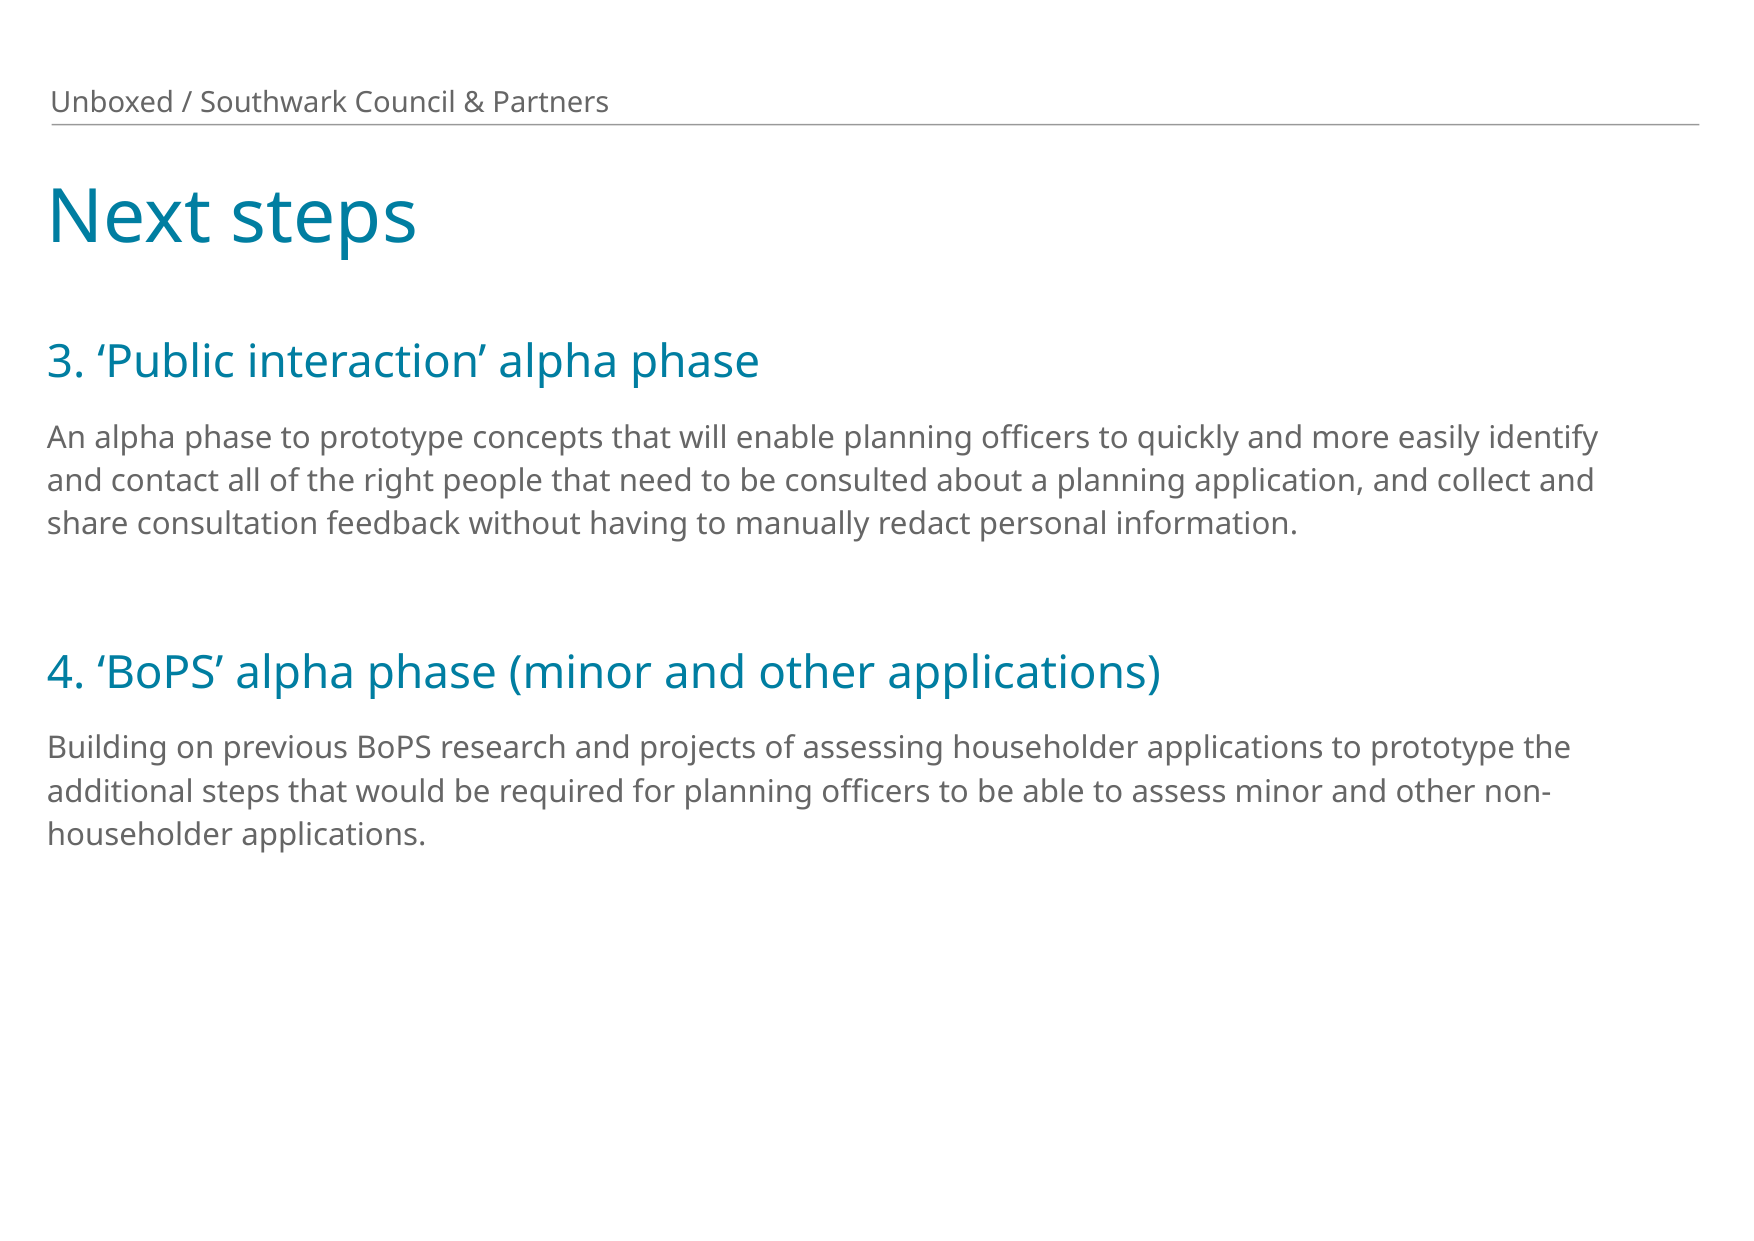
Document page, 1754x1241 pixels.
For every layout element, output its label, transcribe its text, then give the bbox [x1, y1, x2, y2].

text_box 3. ‘Public interaction’ alpha phase An alpha phase to prototype concepts that will enable planning officers to quickly and more easily identify and contact all of the right people that need to be consulted about a planning application, and collect and share consultation feedback without having to manually redact personal information. 4. ‘BoPS’ alpha phase (minor and other applications) Building on previous BoPS research and projects of assessing householder applications to prototype the additional steps that would be required for planning officers to be able to assess minor and other non-householder applications. [29, 306, 1640, 1025]
text_box Next steps [29, 149, 1700, 291]
text_box Unboxed / Southwark Council & Partners [33, 65, 775, 128]
